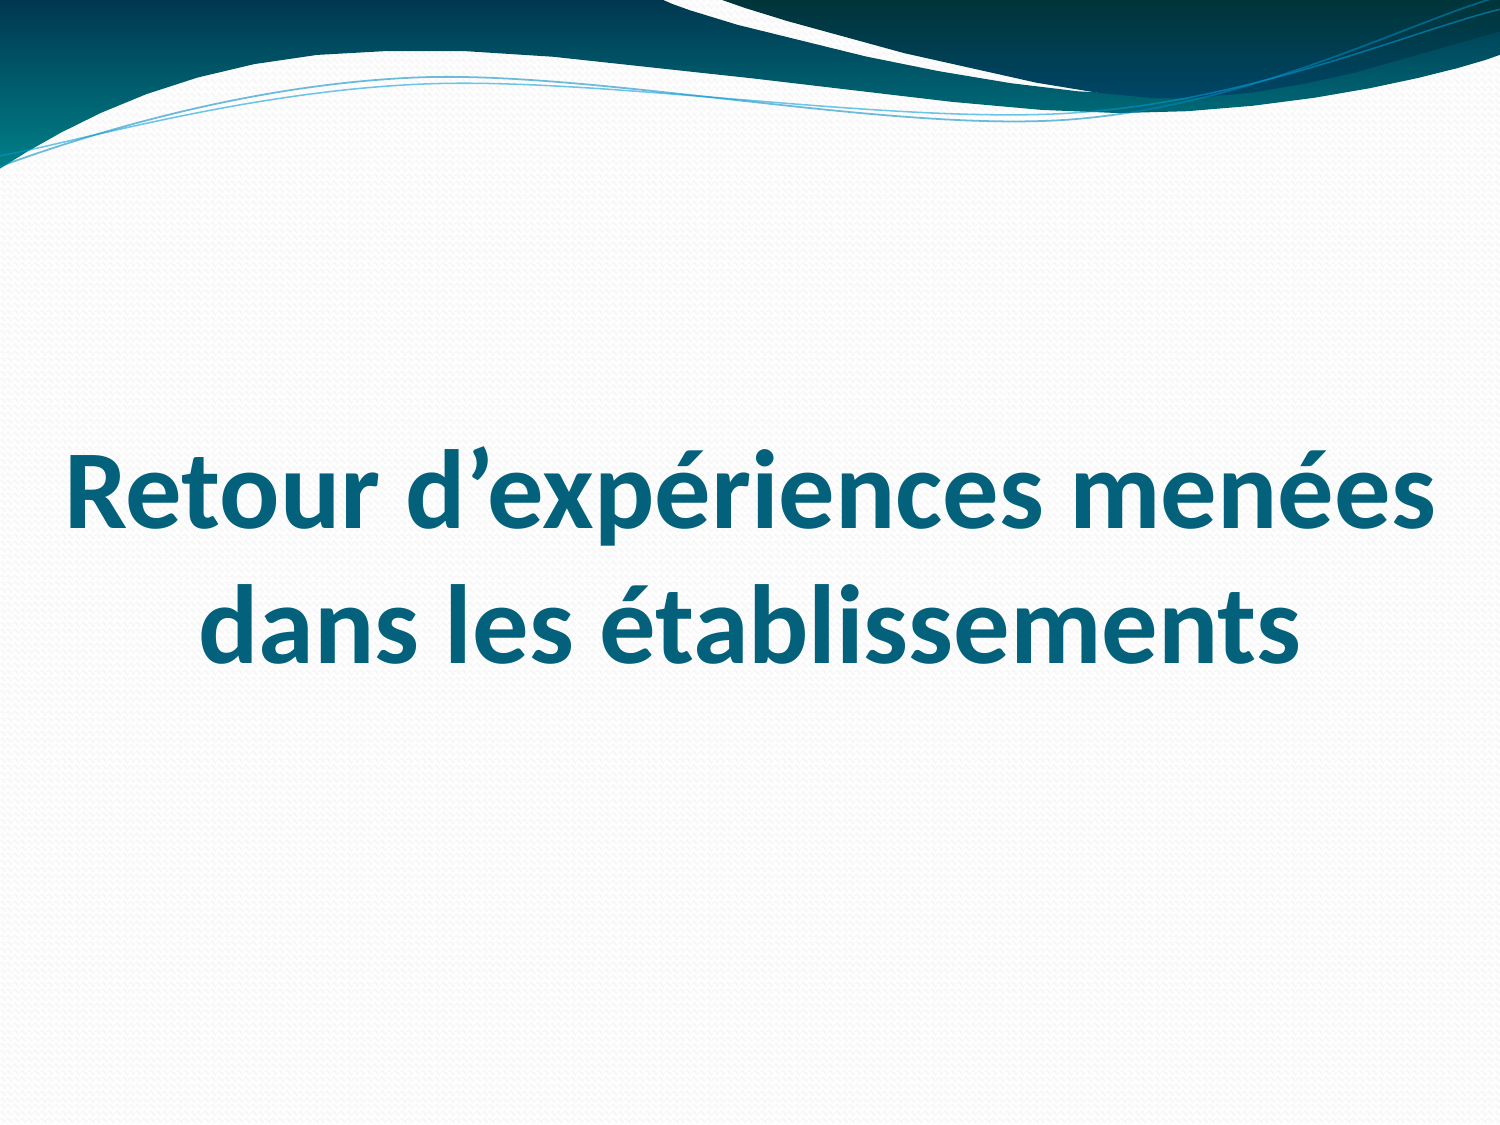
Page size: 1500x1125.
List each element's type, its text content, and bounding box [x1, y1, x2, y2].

title Retour d’expériences menées dans les établissements [53, 408, 1449, 597]
